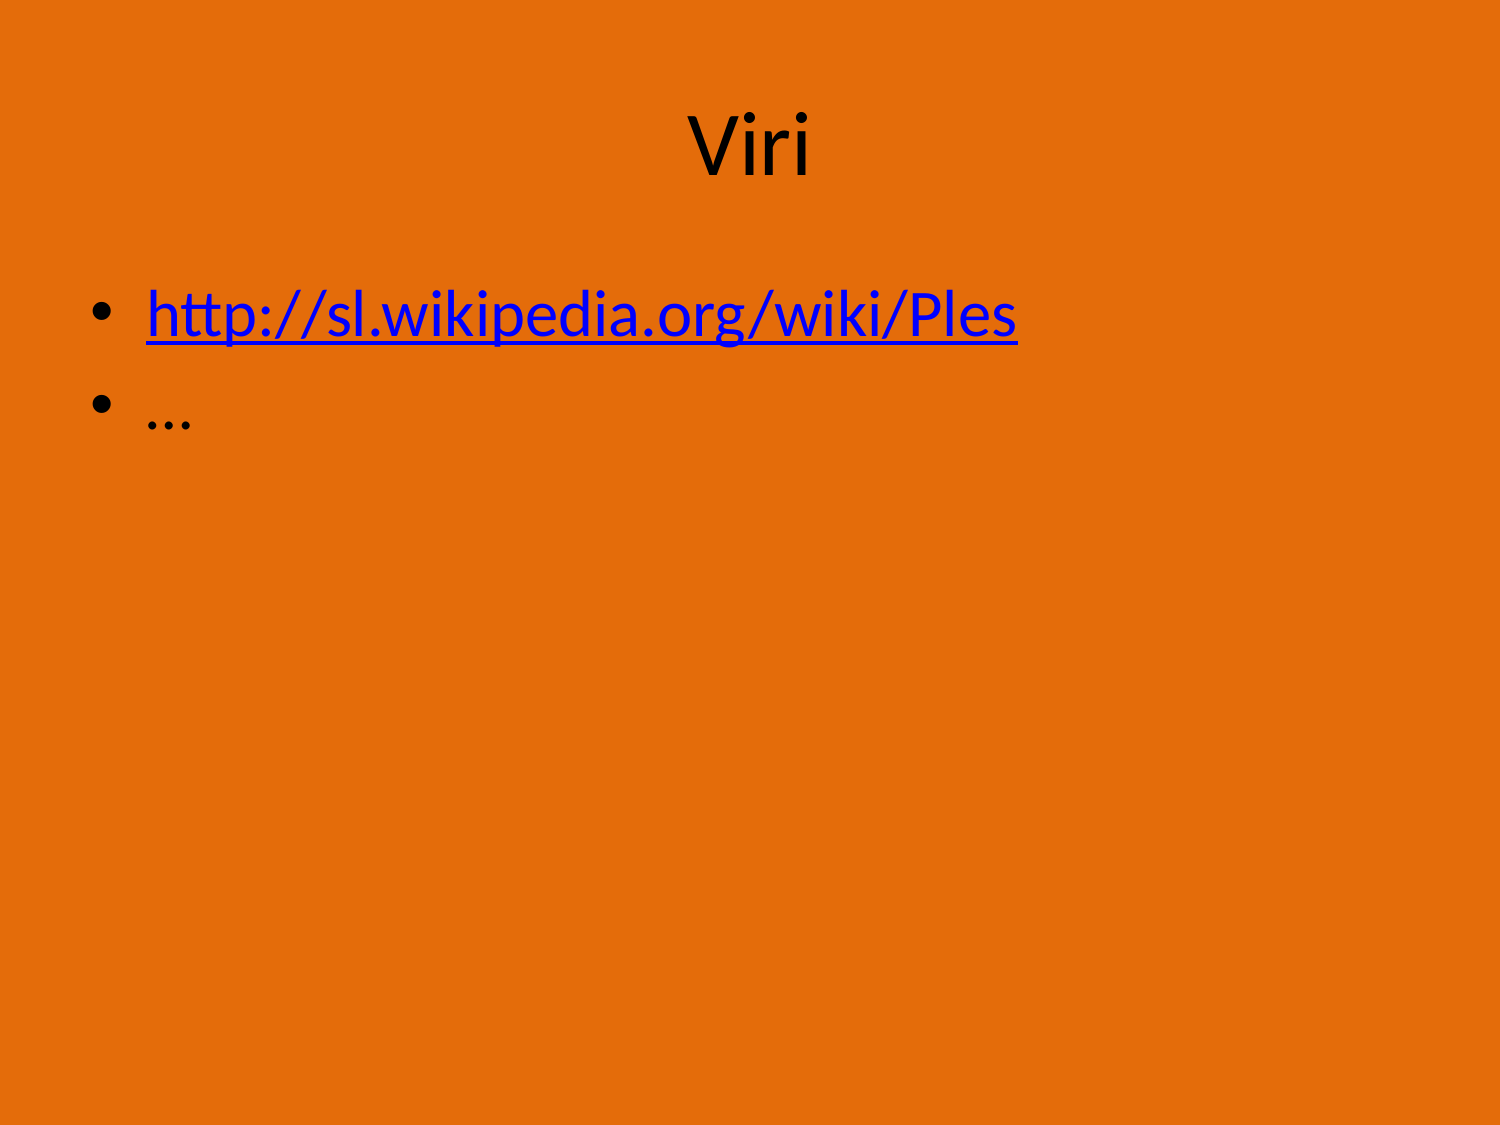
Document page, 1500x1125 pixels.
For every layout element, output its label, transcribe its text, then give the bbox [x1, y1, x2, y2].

list http://sl.wikipedia.org/wiki/Ples … [75, 262, 1425, 1005]
title Viri [75, 45, 1425, 233]
